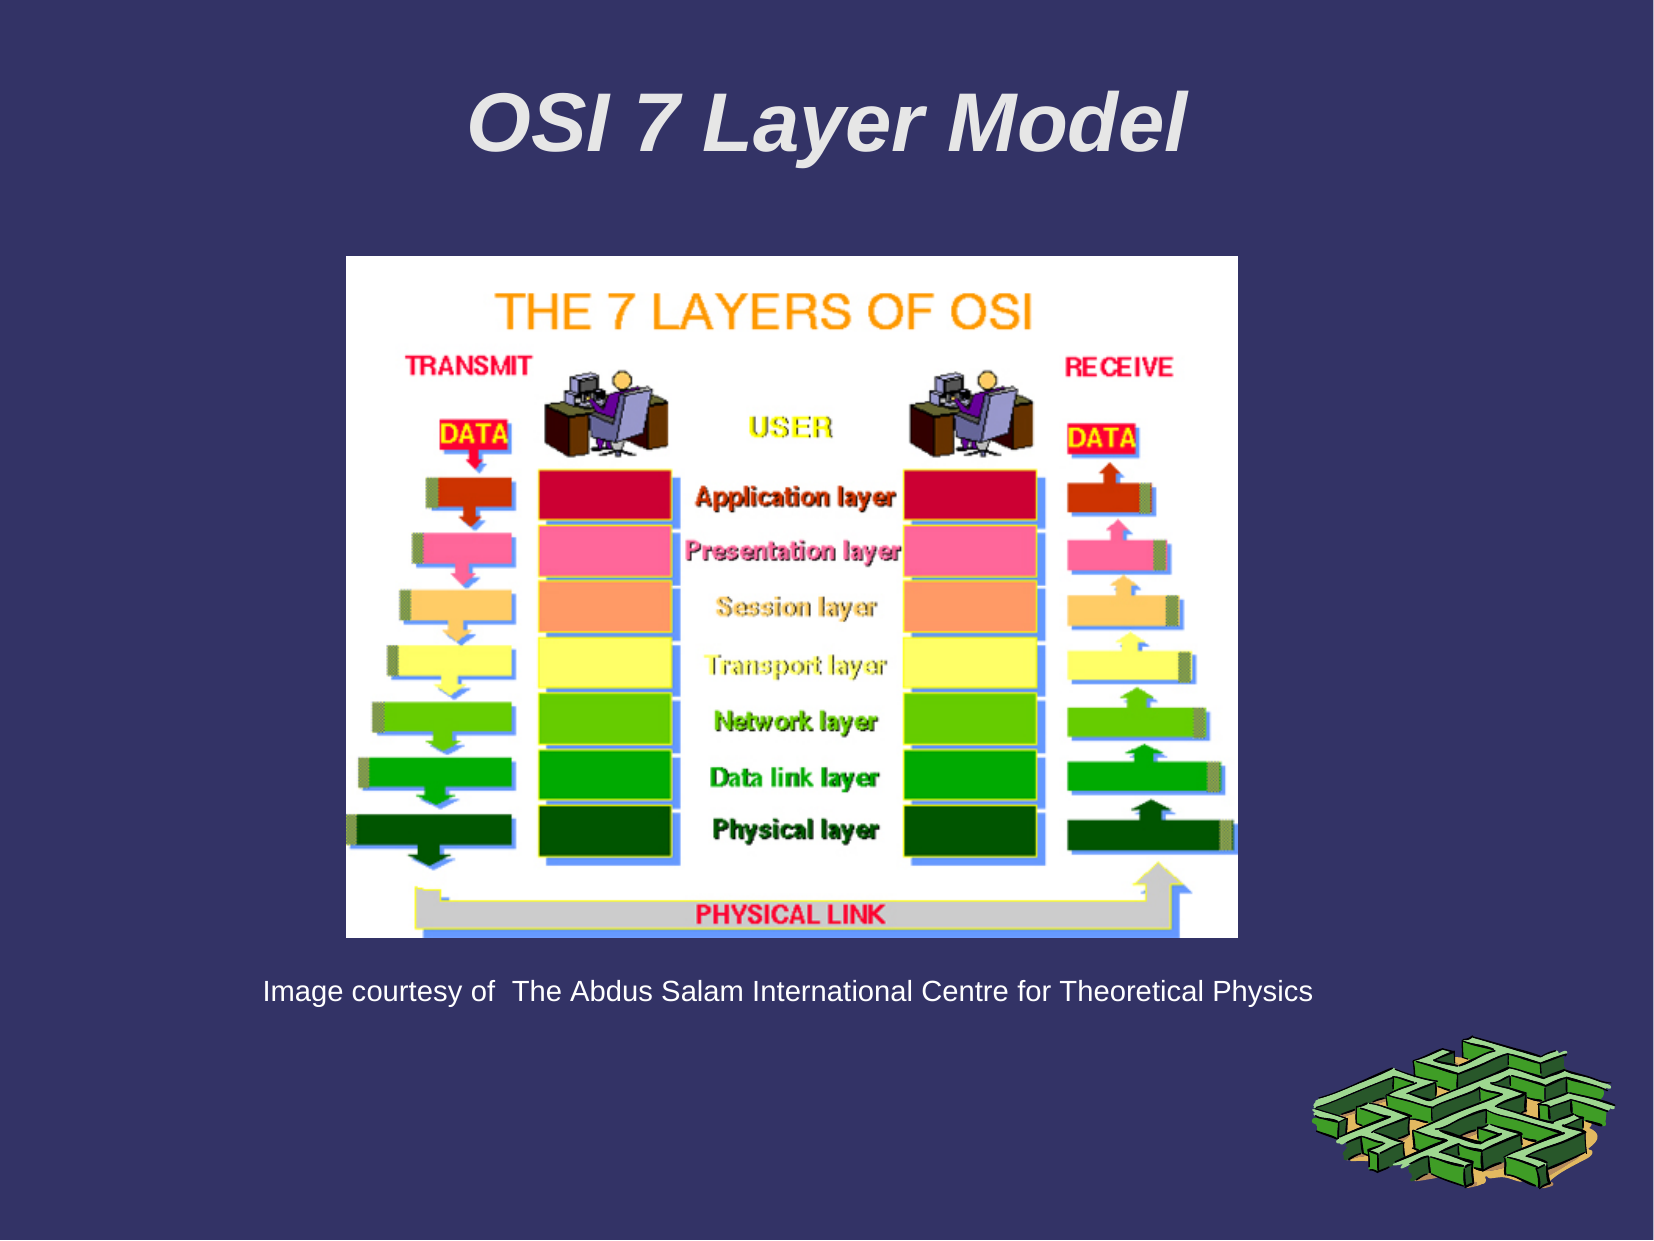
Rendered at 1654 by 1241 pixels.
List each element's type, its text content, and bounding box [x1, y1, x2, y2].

title OSI 7 Layer Model [121, 19, 1534, 227]
picture [346, 256, 1238, 938]
text_box Image courtesy of The Abdus Salam International Centre for Theoretical Physics [262, 975, 1388, 1051]
